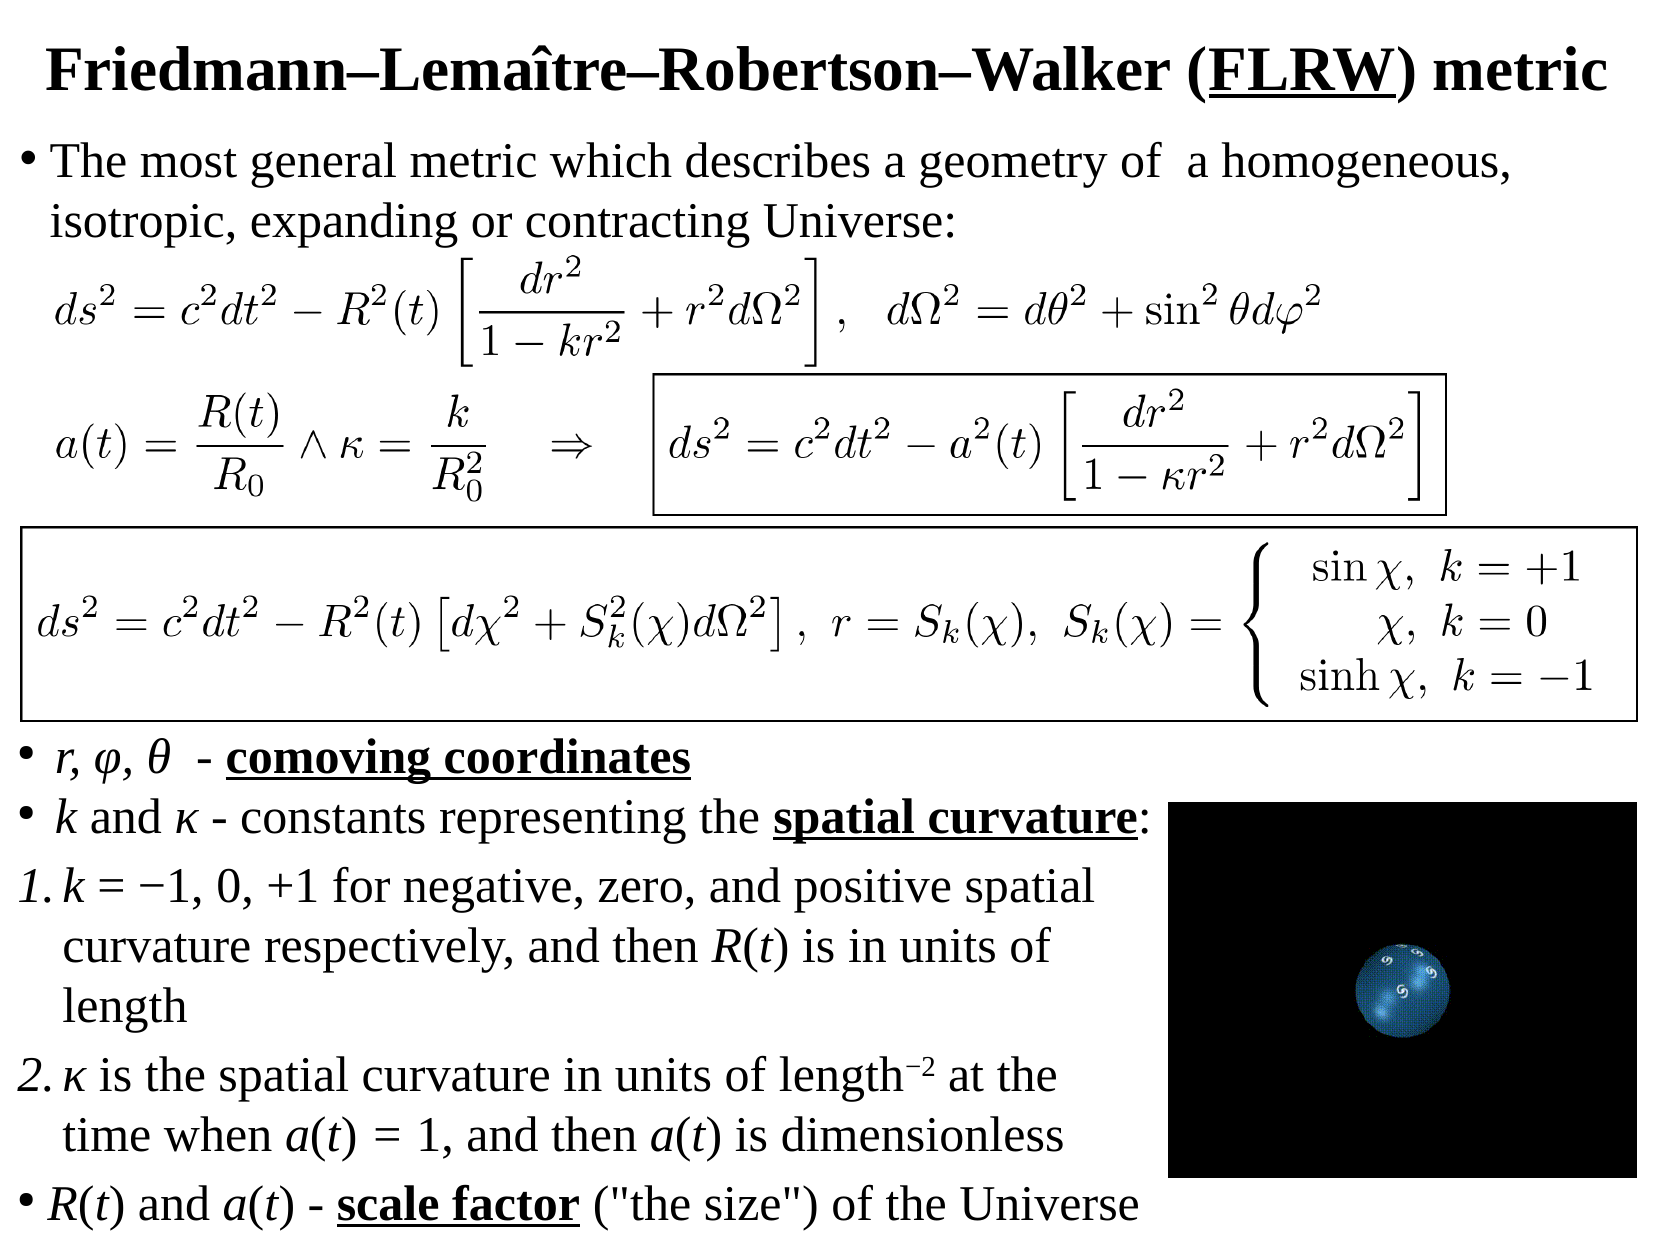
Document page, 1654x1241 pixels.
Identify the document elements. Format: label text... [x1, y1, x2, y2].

text_box The most general metric which describes a geometry of a homogeneous, isotropic, expanding or contracting Universe: [4, 120, 1609, 256]
list r, φ, θ - comoving coordinates k and κ - constants representing the spatial curvature: k = −1, 0, +1 for negative, zero, and positive spatial curvature respectively, and then R(t) is in units of length κ is the spatial curvature in units of length−2 at the time when a(t) = 1, and then a(t) is dimensionless R(t) and a(t) - scale factor ("the size") of the Universe [17, 723, 1156, 1231]
picture [1168, 802, 1637, 1178]
picture [56, 373, 1447, 516]
picture [20, 526, 1638, 722]
picture [55, 255, 1320, 367]
title Friedmann–Lemaître–Robertson–Walker (FLRW) metric [0, 10, 1654, 121]
